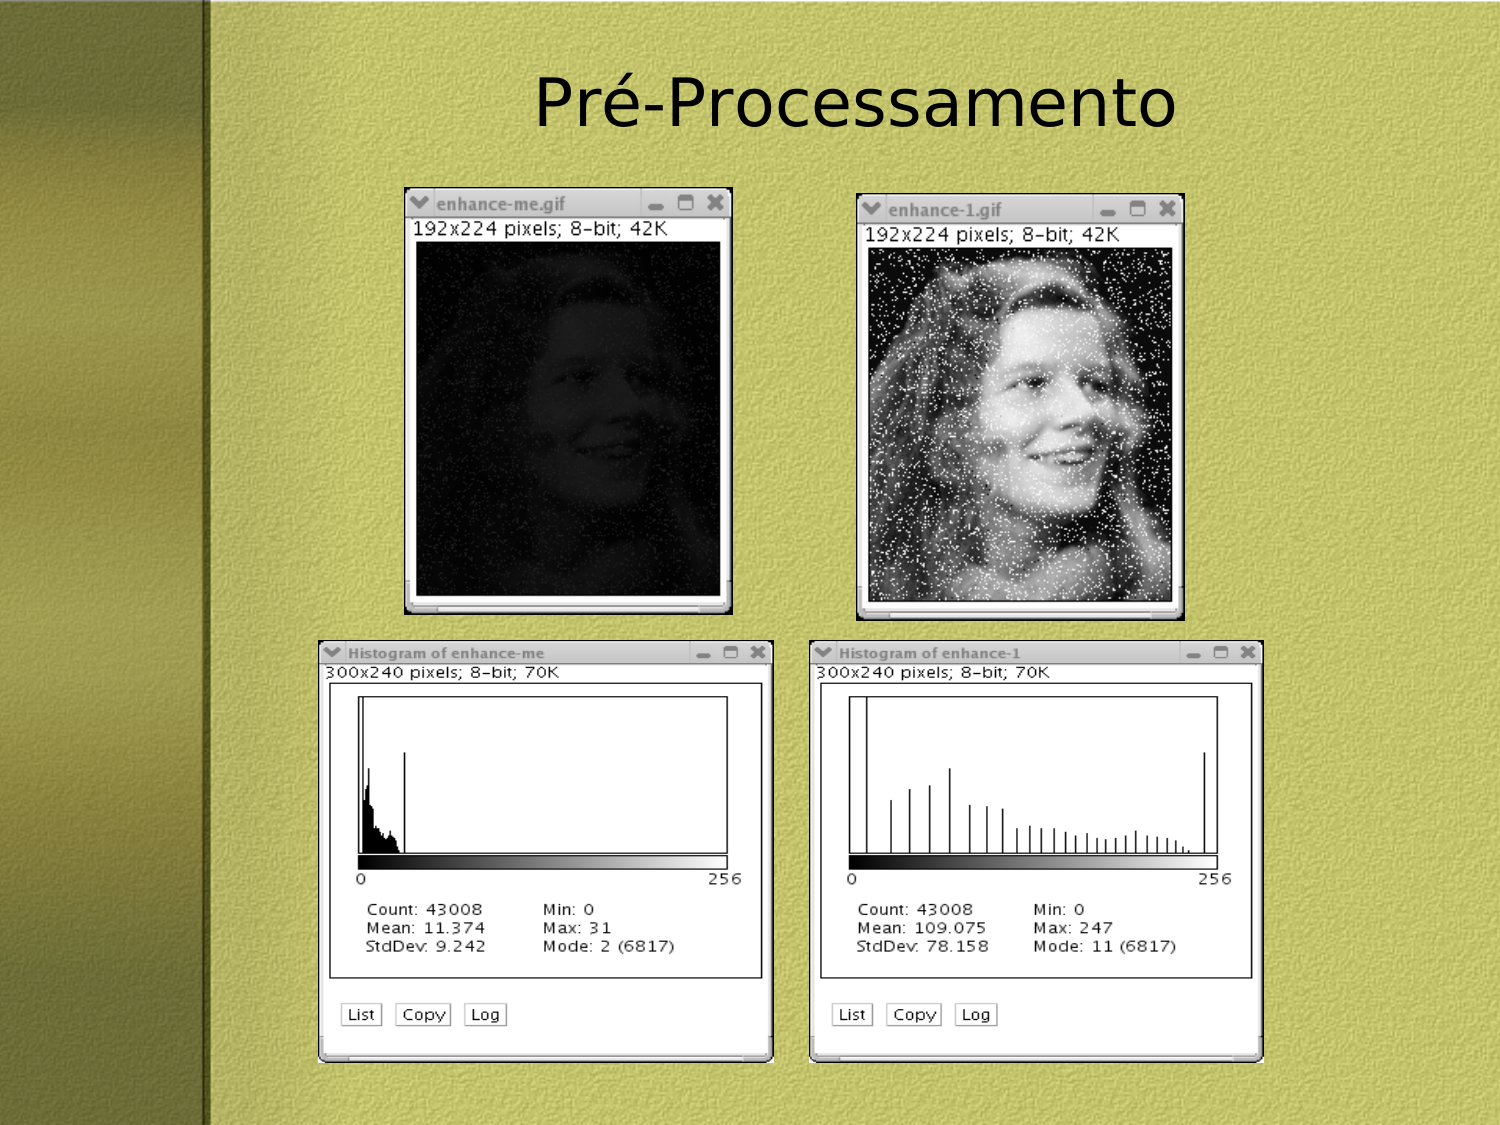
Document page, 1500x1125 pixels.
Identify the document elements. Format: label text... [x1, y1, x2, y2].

title Pré-Processamento [206, 9, 1500, 198]
picture [0, 0, 1500, 1125]
